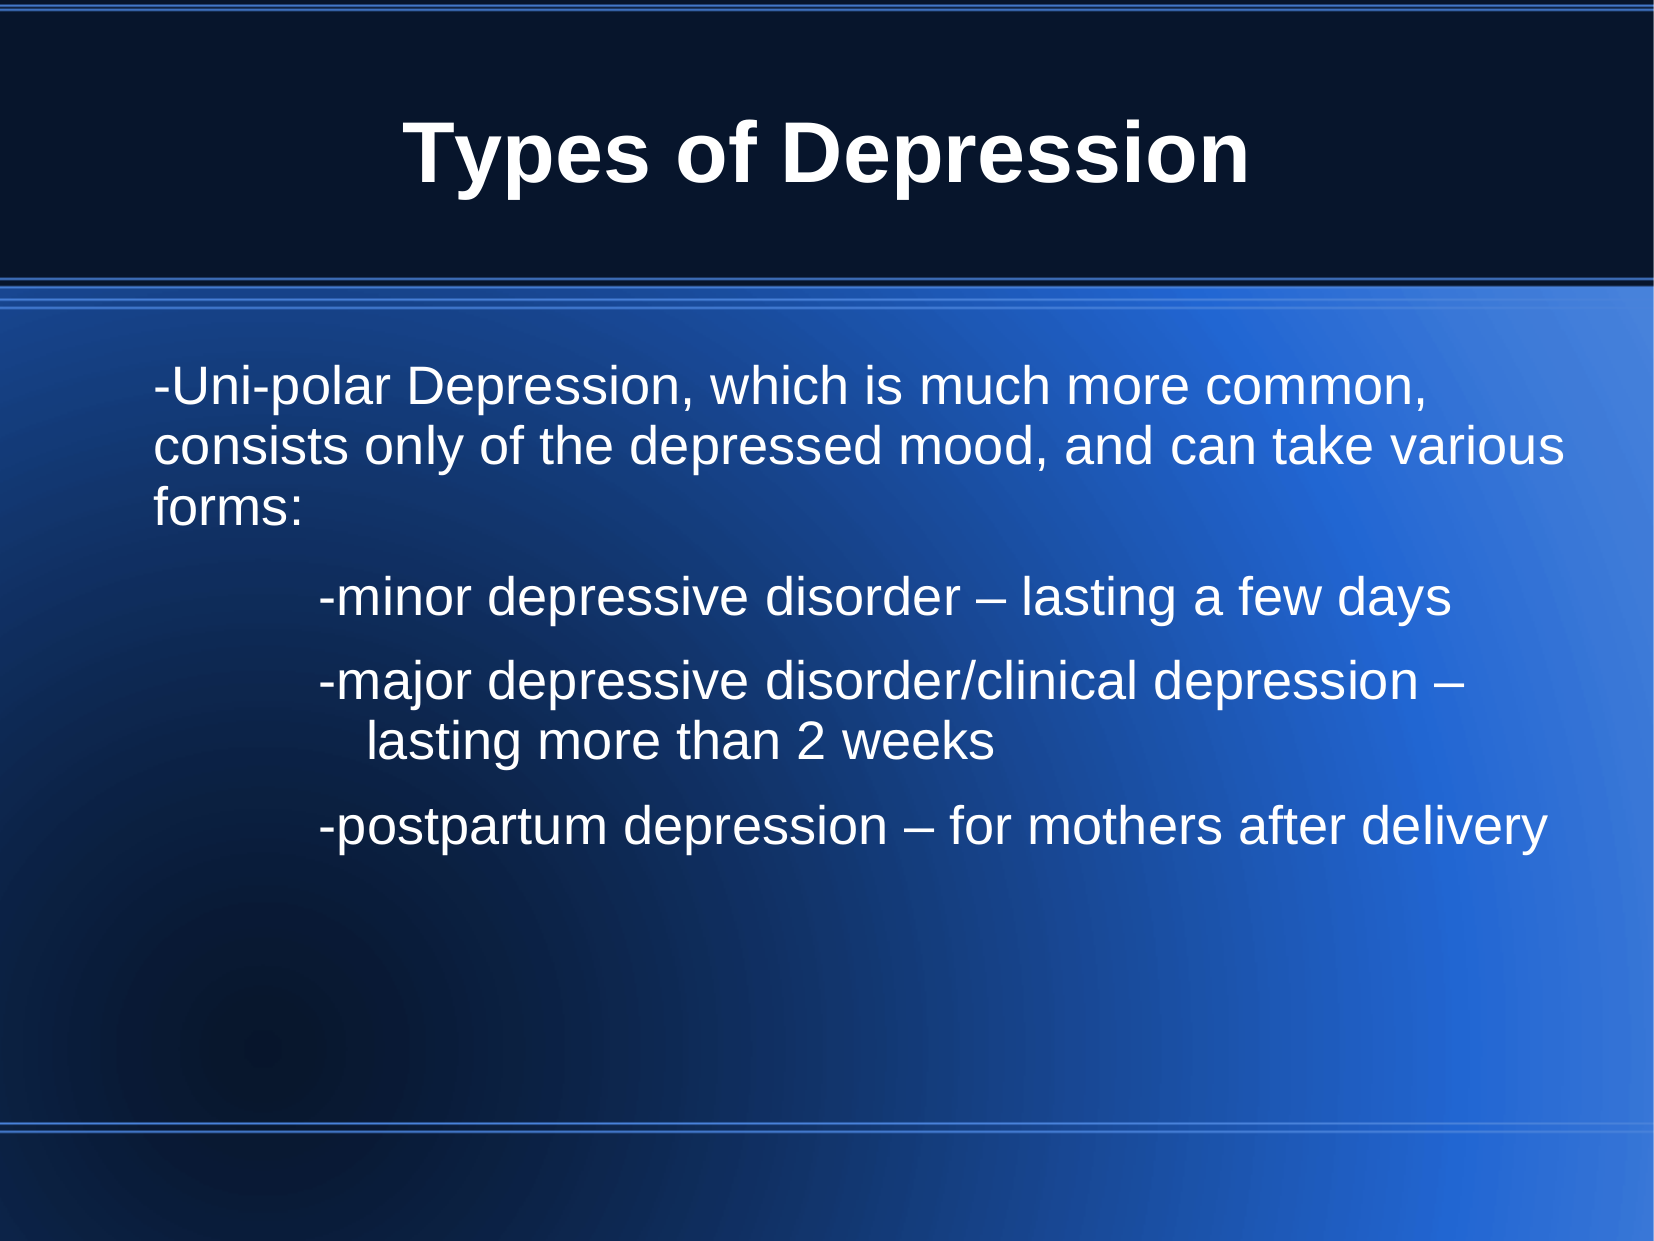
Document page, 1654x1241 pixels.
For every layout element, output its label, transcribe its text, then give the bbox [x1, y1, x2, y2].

title Types of Depression [82, 49, 1571, 257]
list -Uni-polar Depression, which is much more common, consists only of the depressed mood, and can take various forms: -minor depressive disorder – lasting a few days -major depressive disorder/clinical depression – lasting more than 2 weeks -postpartum depression – for mothers after delivery [82, 355, 1571, 1114]
picture [0, 0, 1654, 1241]
